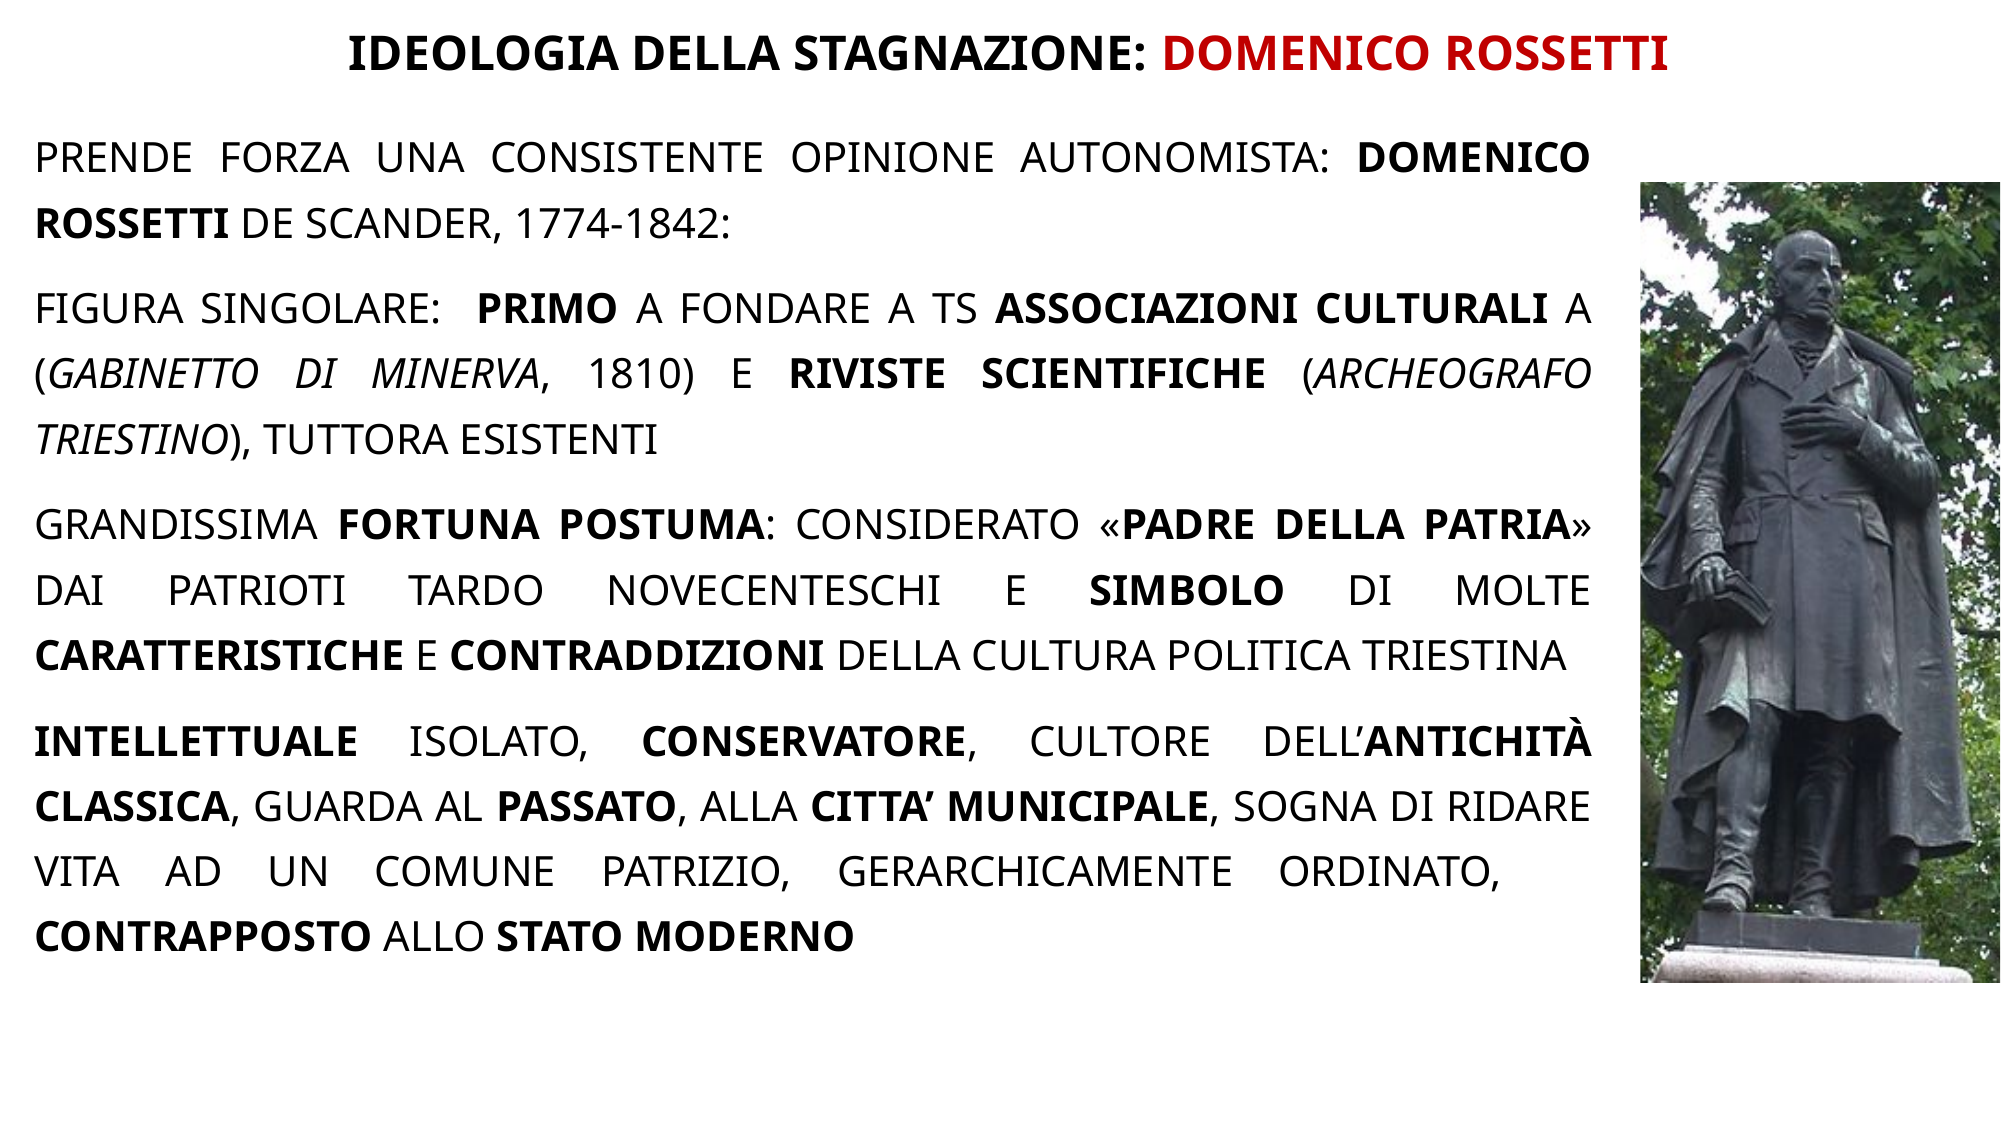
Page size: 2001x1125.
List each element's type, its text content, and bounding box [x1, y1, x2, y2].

list PRENDE FORZA UNA CONSISTENTE OPINIONE AUTONOMISTA: DOMENICO ROSSETTI DE SCANDER, 1774-1842: FIGURA SINGOLARE: PRIMO A FONDARE A TS ASSOCIAZIONI CULTURALI A (GABINETTO DI MINERVA, 1810) E RIVISTE SCIENTIFICHE (ARCHEOGRAFO TRIESTINO), TUTTORA ESISTENTI GRANDISSIMA FORTUNA POSTUMA: CONSIDERATO «PADRE DELLA PATRIA» DAI PATRIOTI TARDO NOVECENTESCHI E SIMBOLO DI MOLTE CARATTERISTICHE E CONTRADDIZIONI DELLA CULTURA POLITICA TRIESTINA INTELLETTUALE ISOLATO, CONSERVATORE, CULTORE DELL’ANTICHITÀ CLASSICA, GUARDA AL PASSATO, ALLA CITTA’ MUNICIPALE, SOGNA DI RIDARE VITA AD UN COMUNE PATRIZIO, GERARCHICAMENTE ORDINATO, CONTRAPPOSTO ALLO STATO MODERNO [19, 108, 1624, 1104]
picture [1640, 182, 2000, 983]
title IDEOLOGIA DELLA STAGNAZIONE: DOMENICO ROSSETTI [137, 21, 1882, 89]
